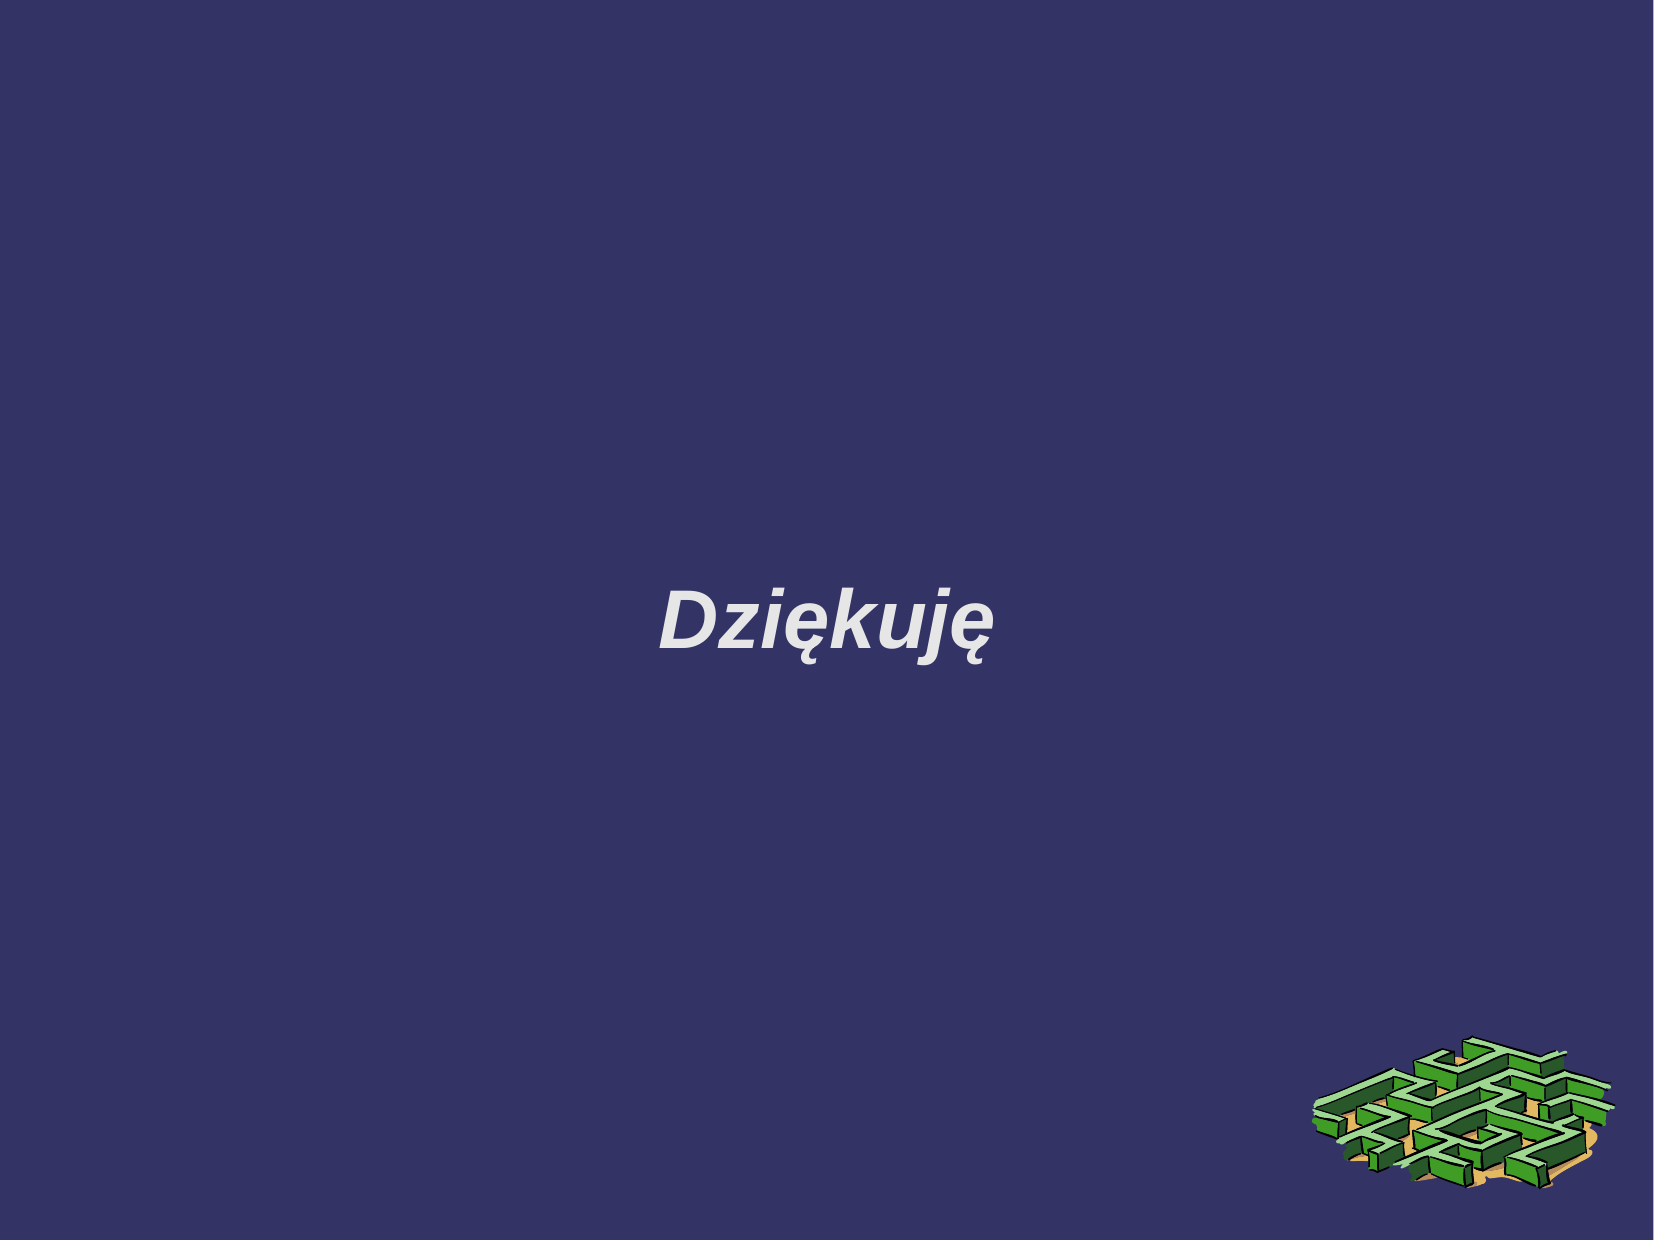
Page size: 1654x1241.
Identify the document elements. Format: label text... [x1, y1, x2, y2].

title Dziękuję [121, 516, 1534, 724]
